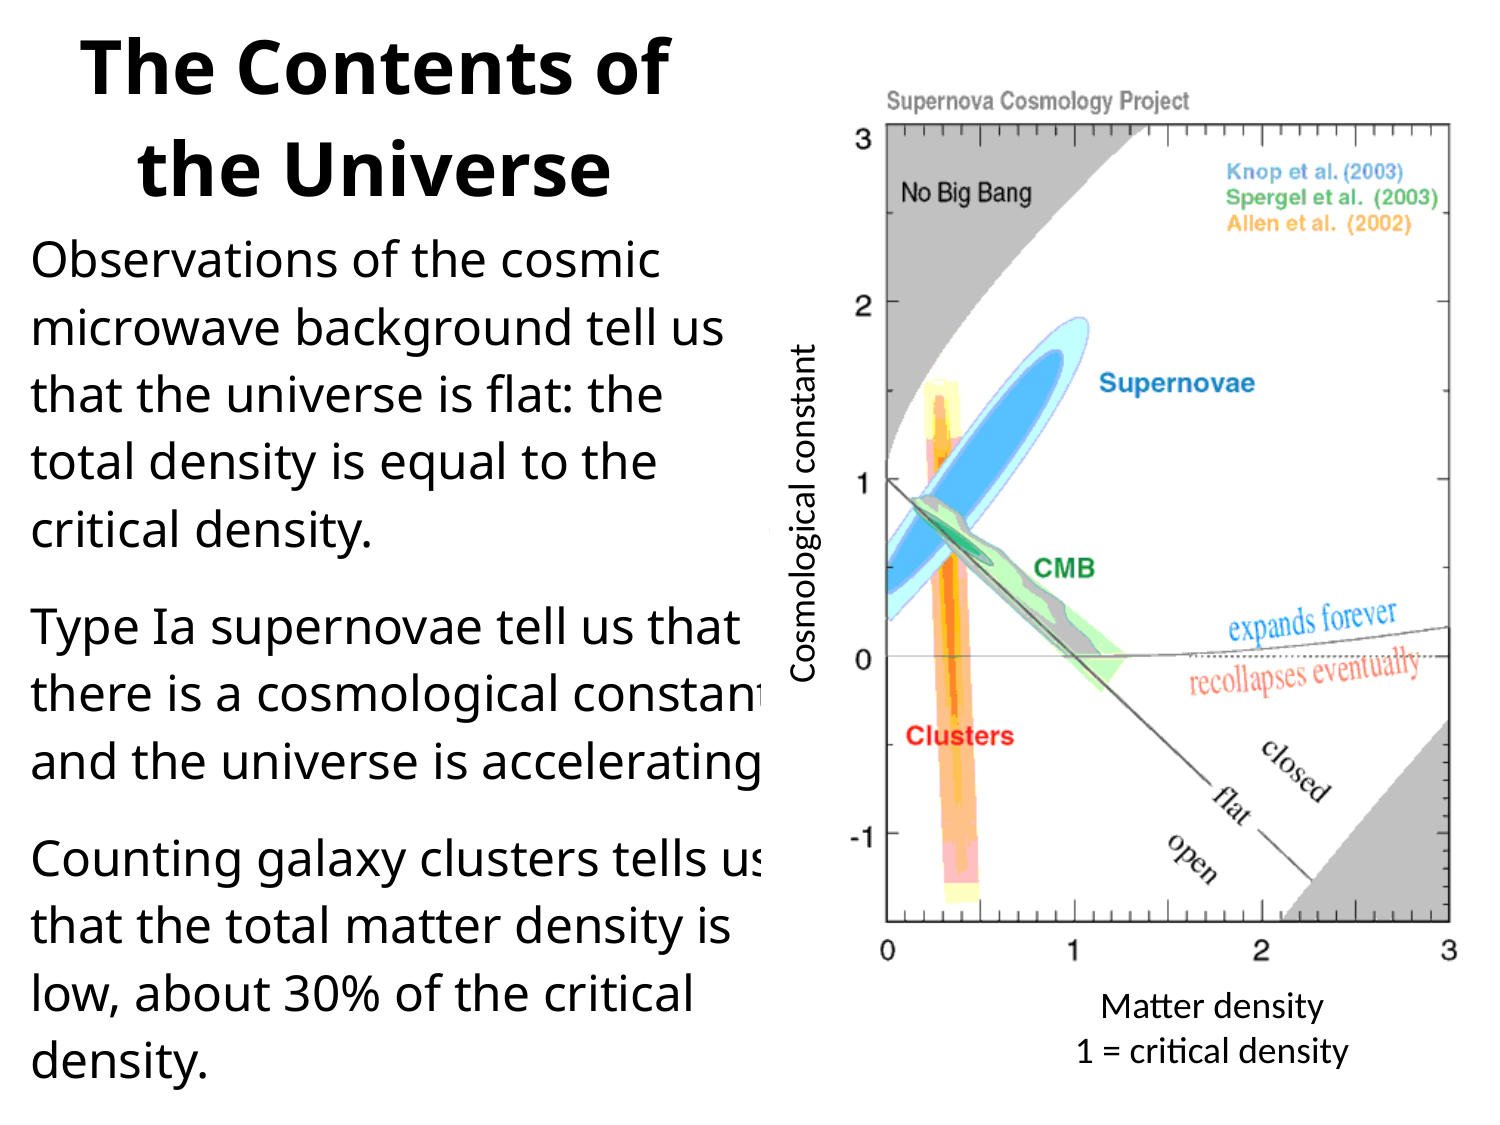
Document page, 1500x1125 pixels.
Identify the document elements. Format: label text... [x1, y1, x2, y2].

title The Contents of the Universe [30, 28, 721, 204]
list Observations of the cosmic microwave background tell us that the universe is flat: the total density is equal to the critical density. Type Ia supernovae tell us that there is a cosmological constant and the universe is accelerating. Counting galaxy clusters tells us that the total matter density is low, about 30% of the critical density. [30, 224, 781, 1111]
picture [761, 85, 1500, 1031]
text_box Cosmological constant [769, 328, 830, 699]
text_box Matter density 1 = critical density [1060, 973, 1365, 1078]
